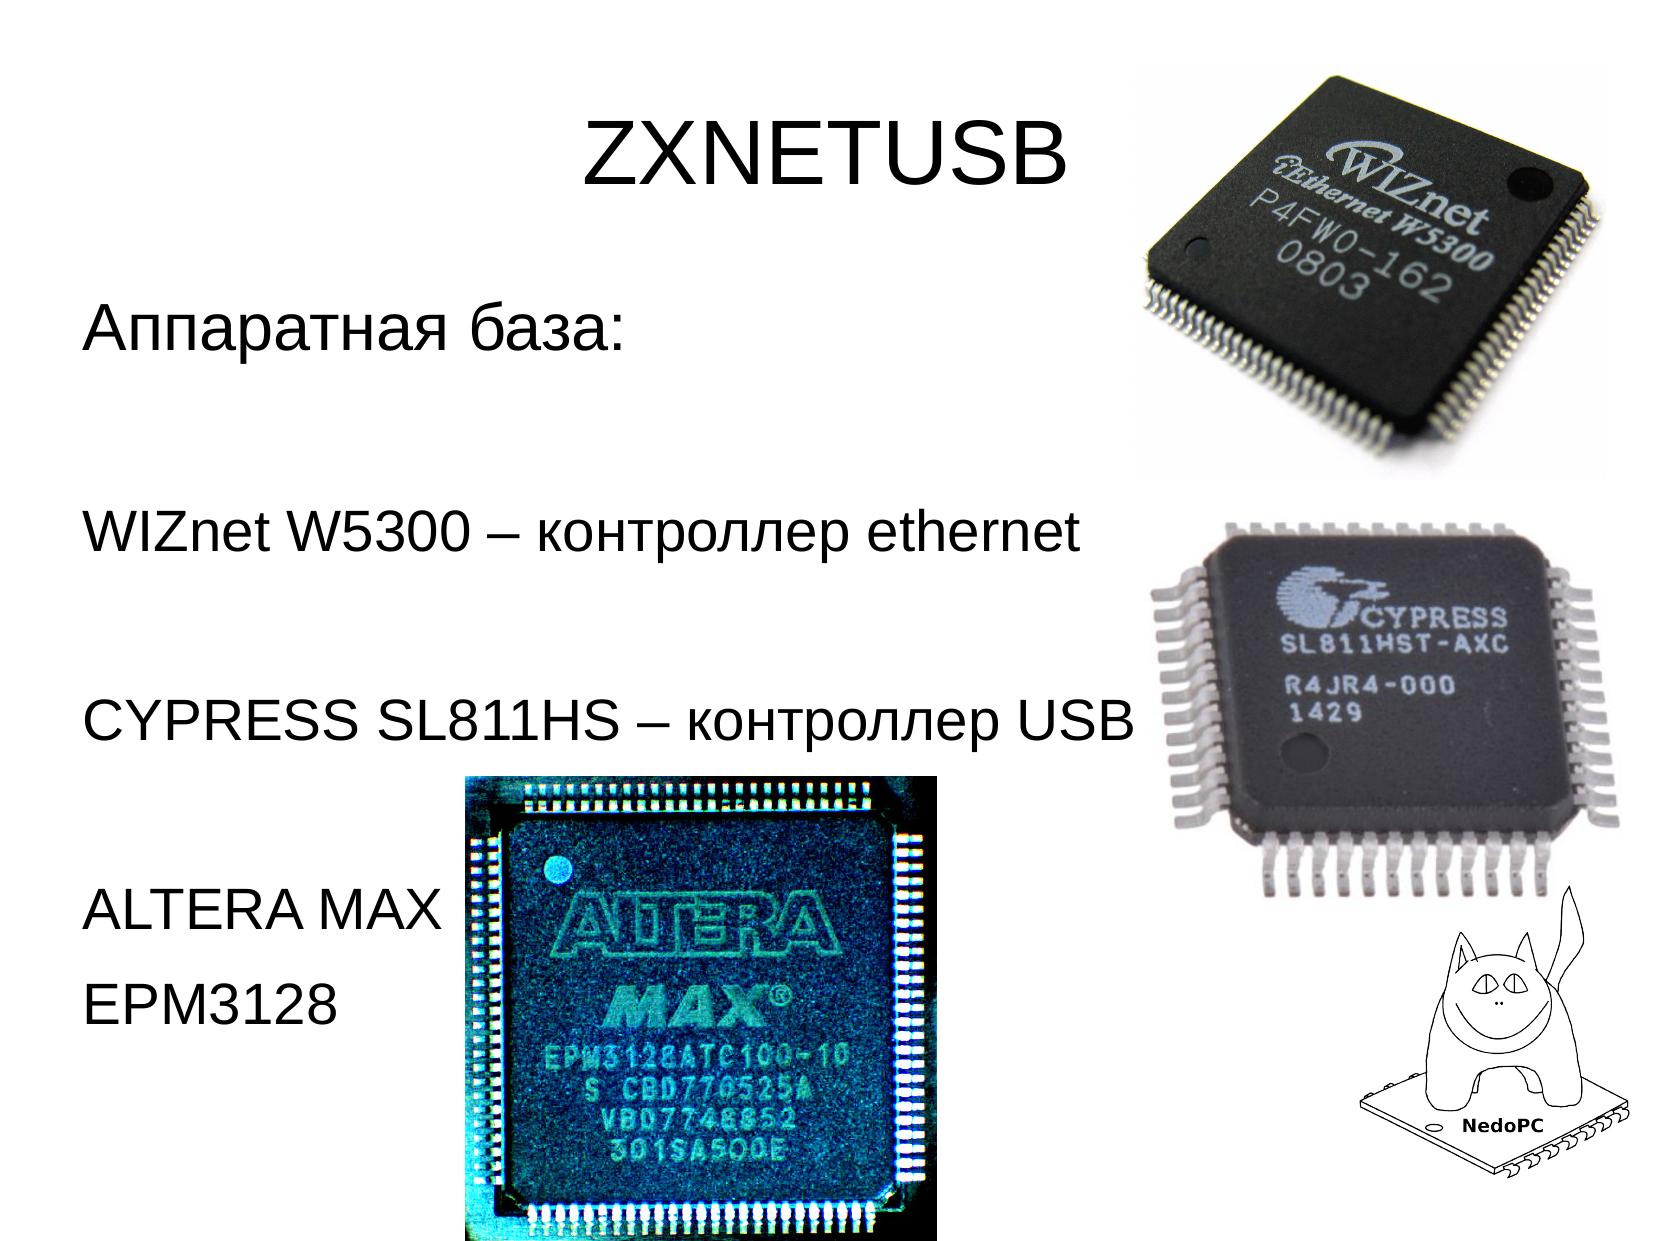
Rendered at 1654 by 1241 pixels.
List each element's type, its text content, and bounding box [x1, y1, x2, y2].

list Аппаратная база: WIZnet W5300 – контроллер ethernet CYPRESS SL811HS – контроллер USB ALTERA MAX EPM3128 [82, 290, 1571, 1156]
picture [5, 37, 1654, 1241]
